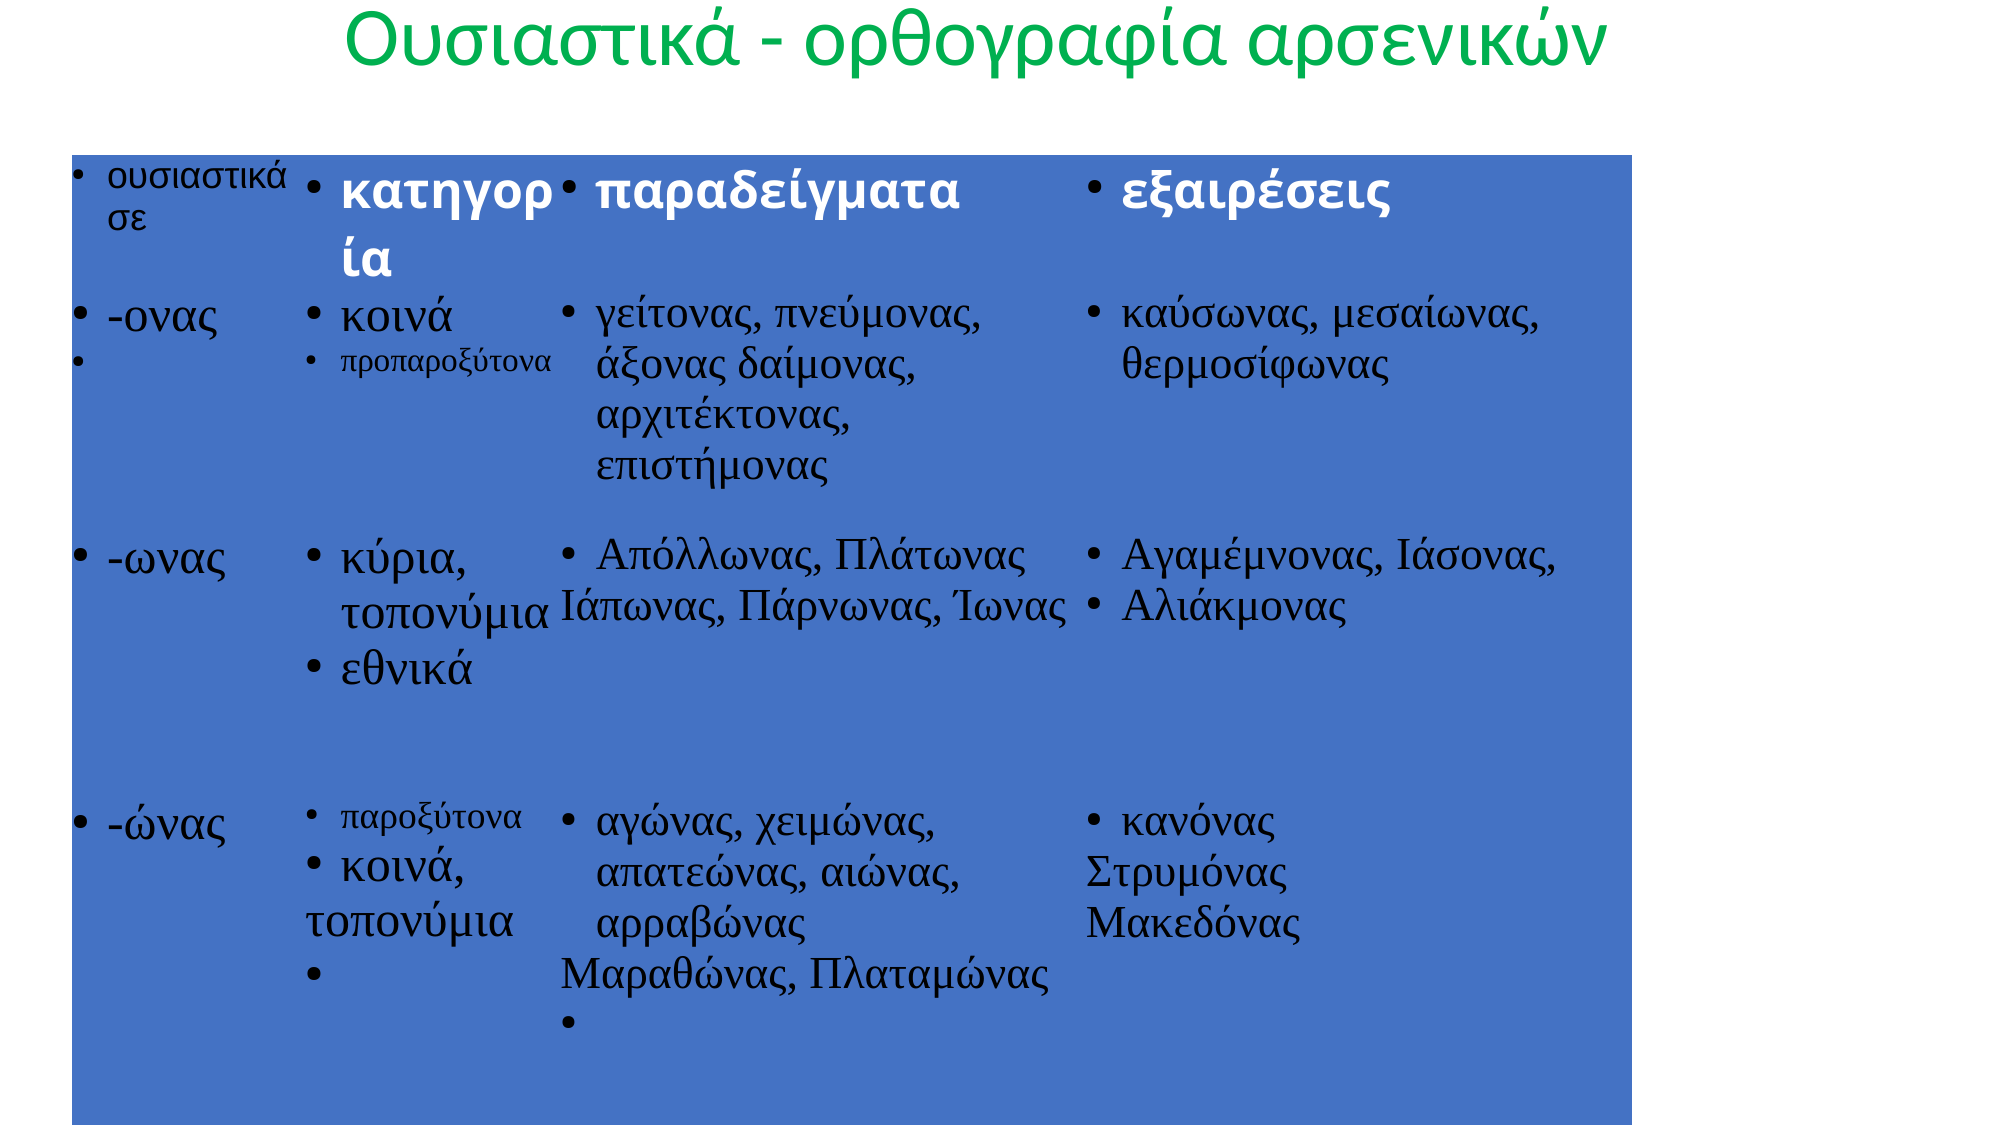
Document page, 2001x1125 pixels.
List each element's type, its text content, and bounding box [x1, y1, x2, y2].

table_header εξαιρέσεις [1086, 155, 1632, 287]
table_header παραδείγματα [560, 155, 1086, 287]
table_cell [72, 1098, 305, 1125]
table_cell [1086, 1098, 1632, 1125]
table_cell -ωνας [72, 529, 305, 727]
table_cell -ονας [72, 287, 305, 529]
table_cell [305, 1098, 560, 1125]
table_cell [305, 727, 560, 795]
table_cell Αγαμέμνονας, Ιάσονας, Αλιάκμονας [1086, 529, 1632, 727]
table_cell καύσωνας, μεσαίωνας, θερμοσίφωνας [1086, 287, 1632, 529]
table_cell παροξύτονα κοινά, τοπονύμια [305, 795, 560, 1098]
table_cell κοινά προπαροξύτονα [305, 287, 560, 529]
table_cell κύρια, τοπονύμια εθνικά [305, 529, 560, 727]
table_cell [1086, 727, 1632, 795]
text_box Oυσιαστικά - ορθογραφία αρσενικών [329, 0, 1699, 91]
table_cell [560, 727, 1086, 795]
table_cell Απόλλωνας, Πλάτωνας Ιάπωνας, Πάρνωνας, Ίωνας [560, 529, 1086, 727]
table_cell [72, 727, 305, 795]
table_header κατηγορία [305, 155, 560, 287]
table_cell γείτονας, πνεύμονας, άξονας δαίμονας, αρχιτέκτονας, επιστήμονας [560, 287, 1086, 529]
table_cell κανόνας Στρυμόνας Μακεδόνας [1086, 795, 1632, 1098]
table_cell -ώνας [72, 795, 305, 1098]
table_header ουσιαστικά σε [72, 155, 305, 287]
table_cell αγώνας, χειμώνας, απατεώνας, αιώνας, αρραβώνας Μαραθώνας, Πλαταμώνας [560, 795, 1086, 1098]
table_cell [560, 1098, 1086, 1125]
